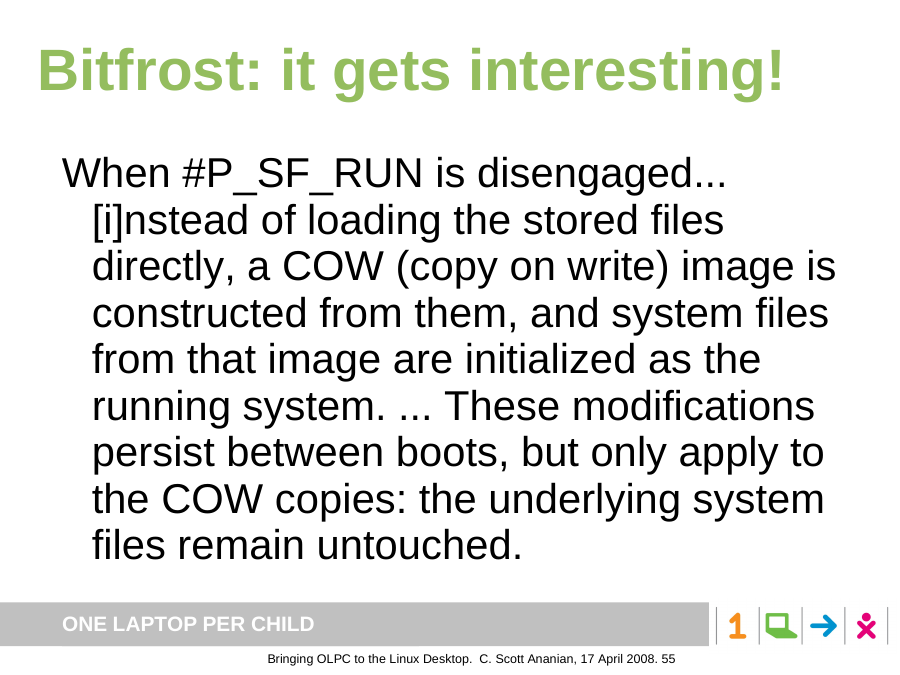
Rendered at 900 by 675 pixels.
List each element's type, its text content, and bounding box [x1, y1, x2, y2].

list When #P_SF_RUN is disengaged...[i]nstead of loading the stored files directly, a COW (copy on write) image is constructed from them, and system files from that image are initialized as the running system. ... These modifications persist between boots, but only apply to the COW copies: the underlying system files remain untouched. [61, 150, 844, 675]
title Bitfrost: it gets interesting! [37, 37, 856, 225]
picture [844, 598, 897, 654]
